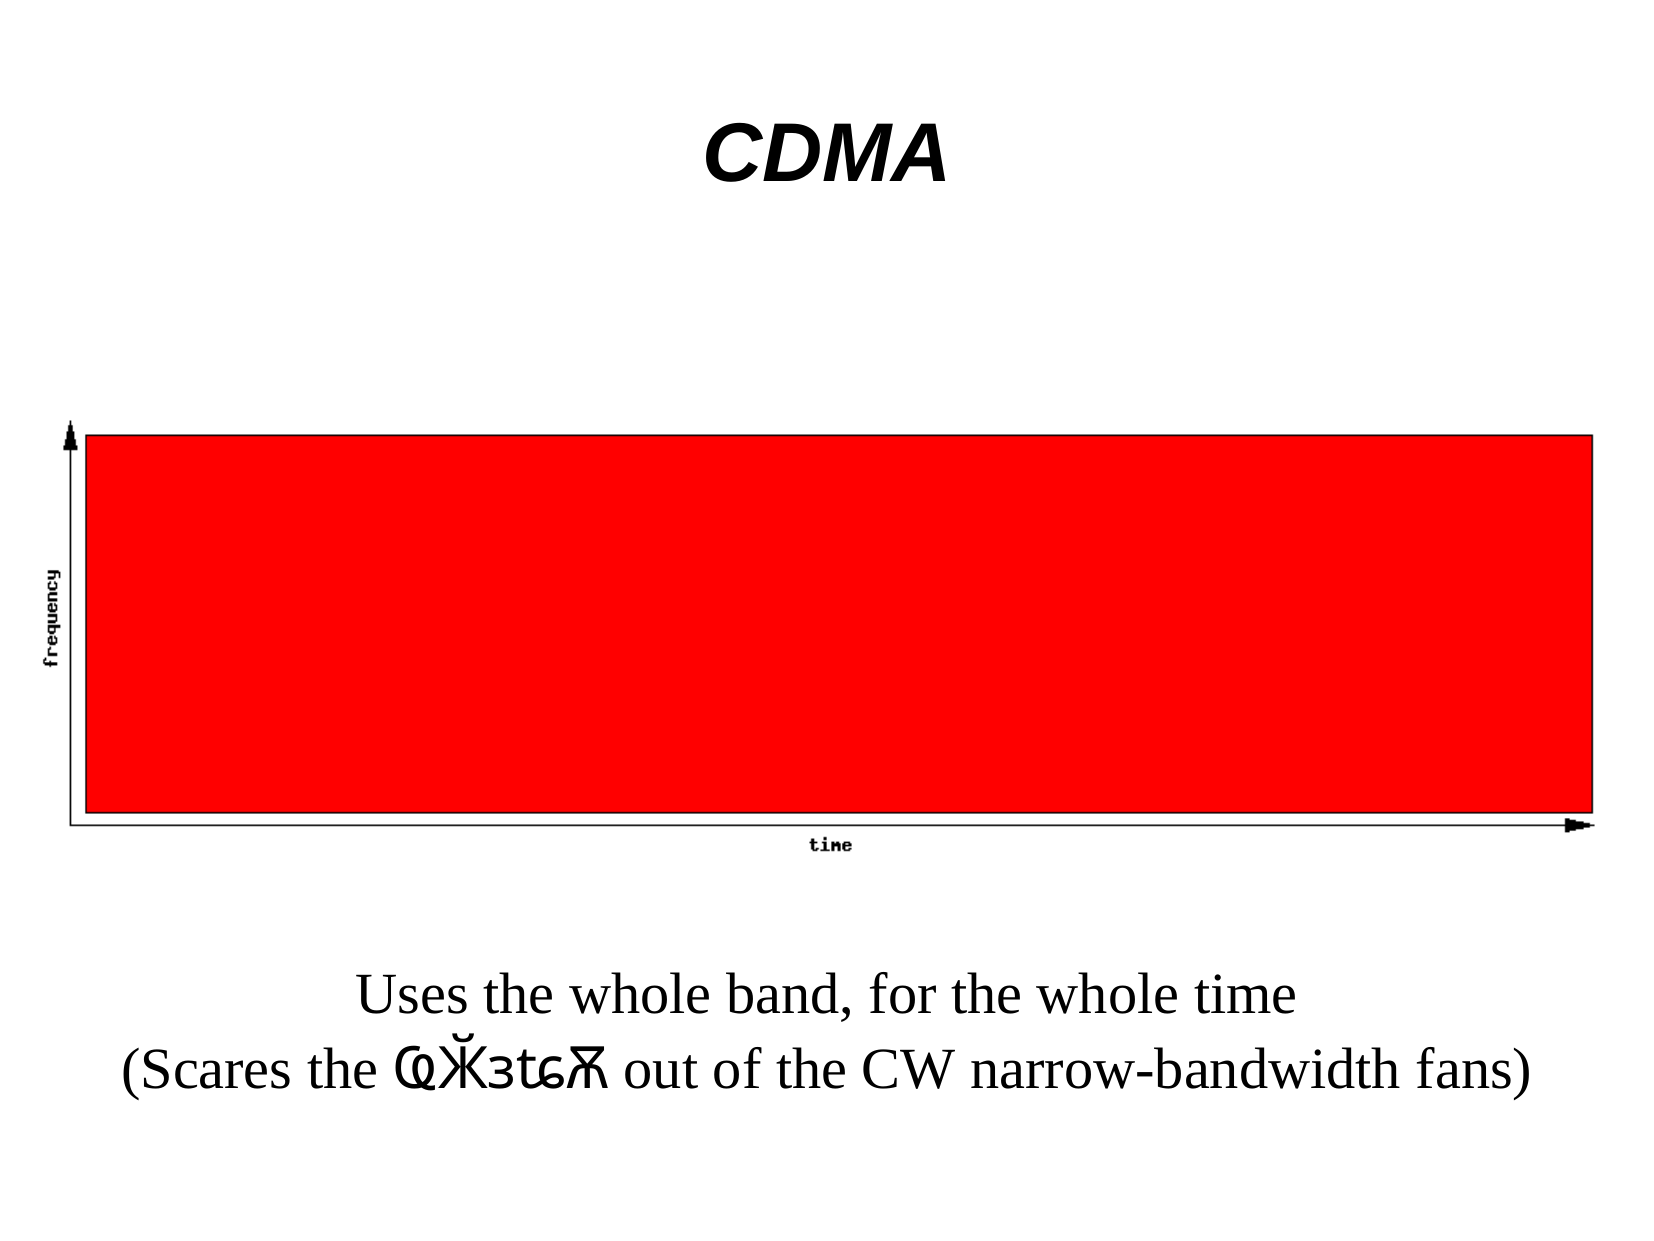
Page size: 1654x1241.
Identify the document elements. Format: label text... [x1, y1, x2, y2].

text_box Uses the whole band, for the whole time (Scares the ҨӁɜʨѪ out of the CW narrow-bandwidth fans) [82, 915, 1571, 1152]
title CDMA [82, 49, 1571, 257]
picture [31, 388, 1626, 856]
